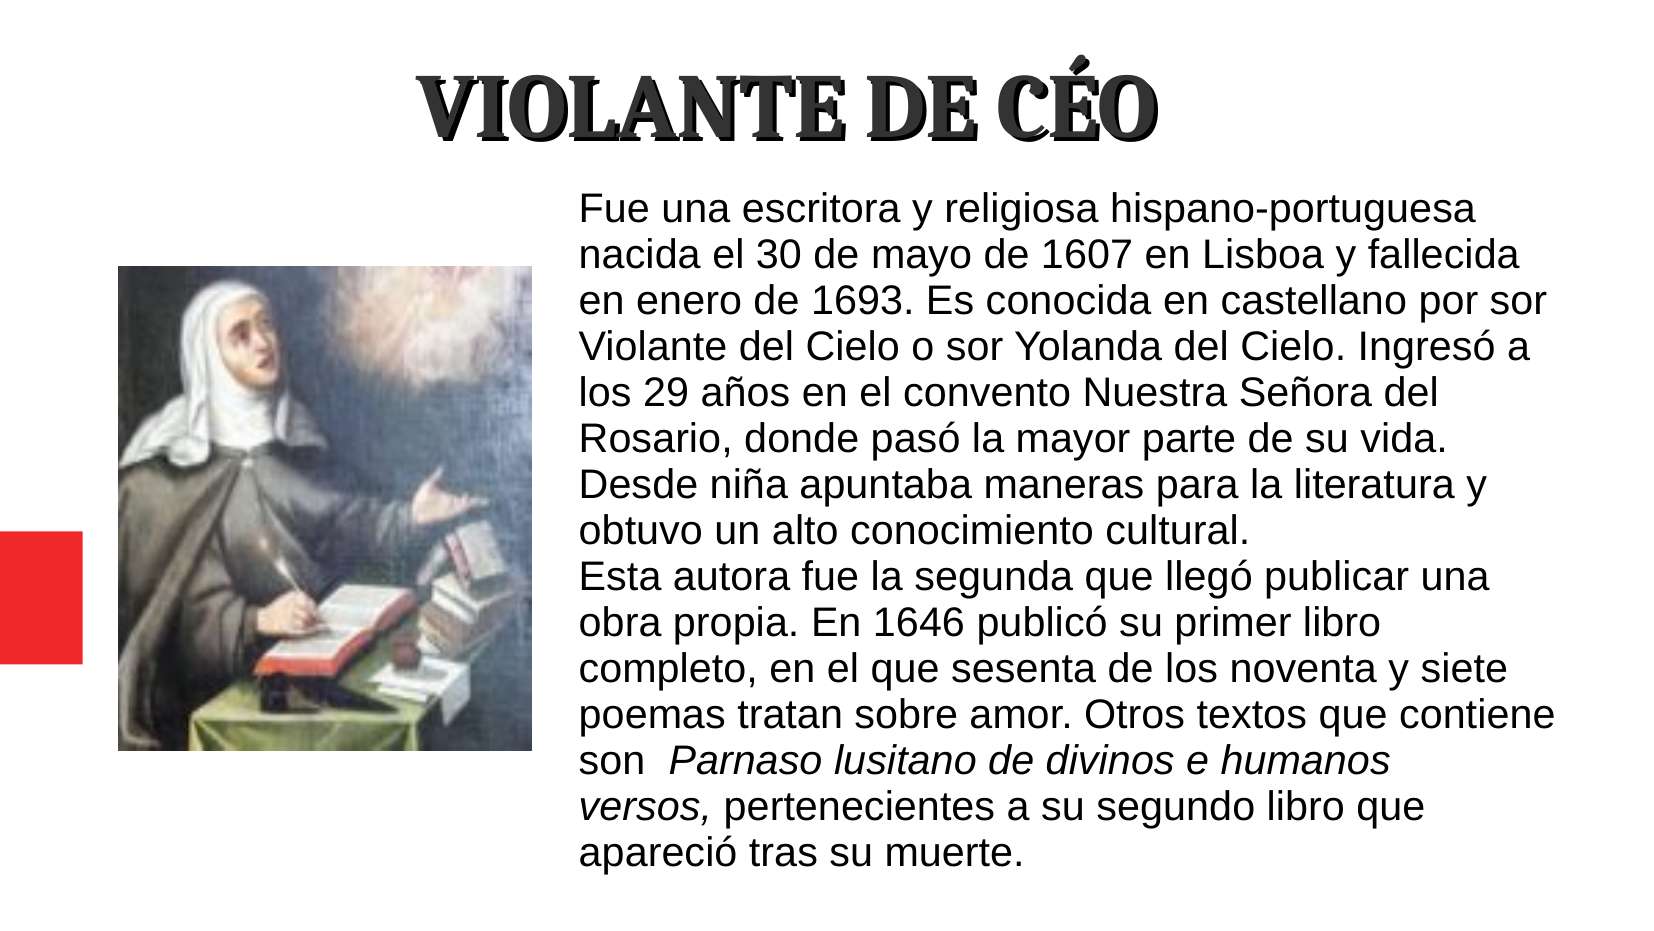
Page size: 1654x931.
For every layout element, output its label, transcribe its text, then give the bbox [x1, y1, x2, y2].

list Fue una escritora y religiosa hispano-portuguesa nacida el 30 de mayo de 1607 en Lisboa y fallecida en enero de 1693. Es conocida en castellano por sor Violante del Cielo o sor Yolanda del Cielo. Ingresó a los 29 años en el convento Nuestra Señora del Rosario, donde pasó la mayor parte de su vida. Desde niña apuntaba maneras para la literatura y obtuvo un alto conocimiento cultural. Esta autora fue la segunda que llegó publicar una obra propia. En 1646 publicó su primer libro completo, en el que sesenta de los noventa y siete poemas tratan sobre amor. Otros textos que contiene son Parnaso lusitano de divinos e humanos versos, pertenecientes a su segundo libro que apareció tras su muerte. [578, 185, 1571, 881]
picture [118, 266, 532, 751]
title VIOLANTE DE CÉO [11, 37, 1501, 178]
